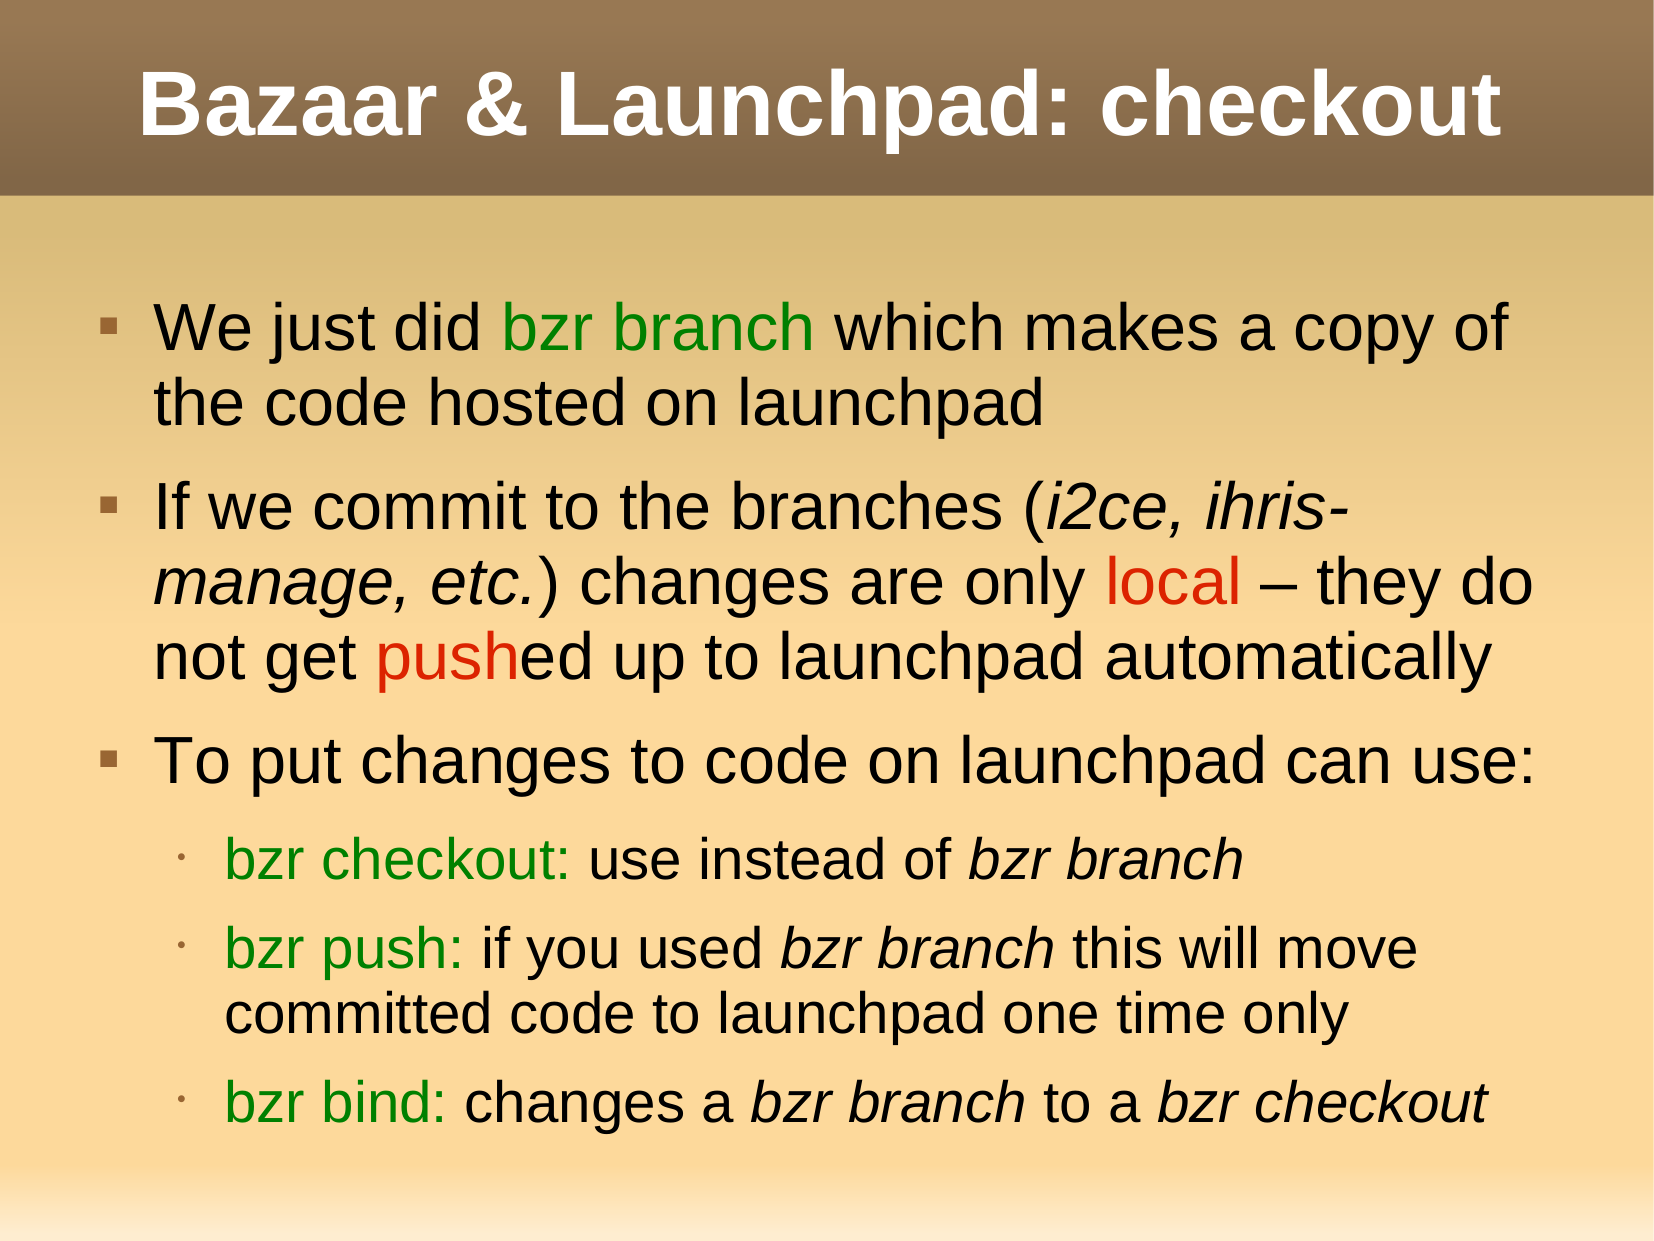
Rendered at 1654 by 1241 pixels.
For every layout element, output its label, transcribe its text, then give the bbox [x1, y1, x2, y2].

list We just did bzr branch which makes a copy of the code hosted on launchpad If we commit to the branches (i2ce, ihris-manage, etc.) changes are only local – they do not get pushed up to launchpad automatically To put changes to code on launchpad can use: bzr checkout: use instead of bzr branch bzr push: if you used bzr branch this will move committed code to launchpad one time only bzr bind: changes a bzr branch to a bzr checkout [82, 290, 1571, 1234]
picture [0, 0, 1654, 1241]
title Bazaar & Launchpad: checkout [76, 7, 1565, 200]
